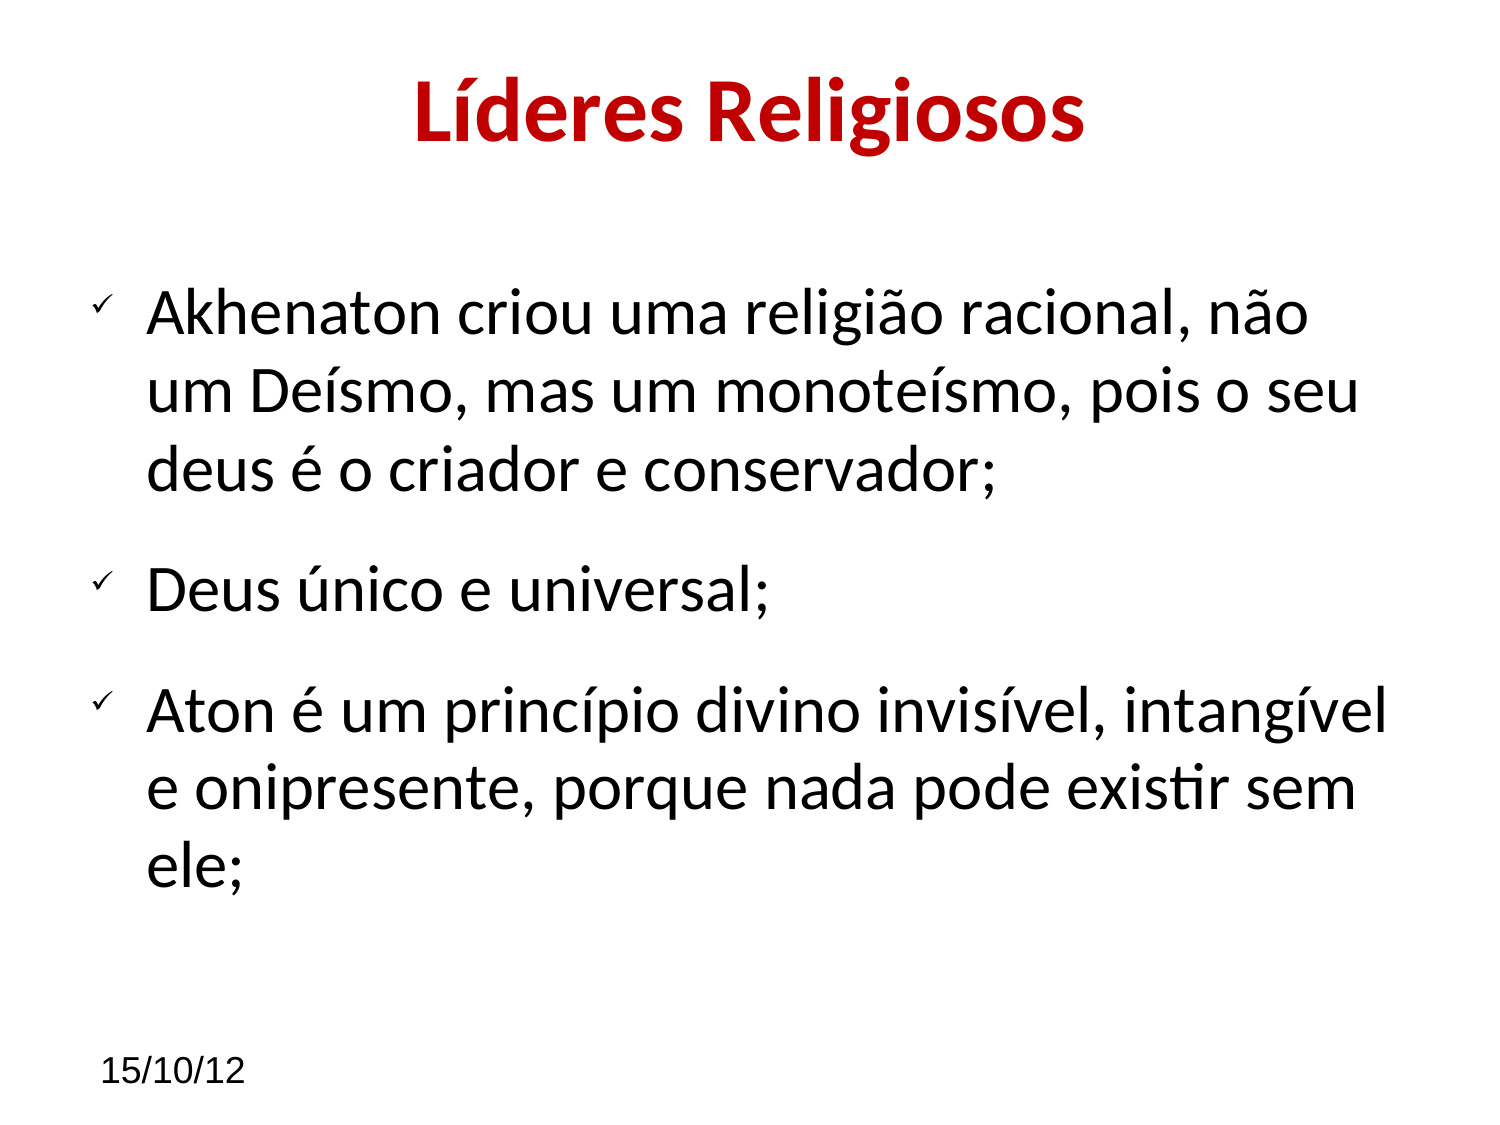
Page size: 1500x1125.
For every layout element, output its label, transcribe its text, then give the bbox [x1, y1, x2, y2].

title Líderes Religiosos [75, 45, 1426, 233]
text_box Akhenaton criou uma religião racional, não um Deísmo, mas um monoteísmo, pois o seu deus é o criador e conservador; Deus único e universal; Aton é um princípio divino invisível, intangível e onipresente, porque nada pode existir sem ele; [75, 262, 1426, 1005]
